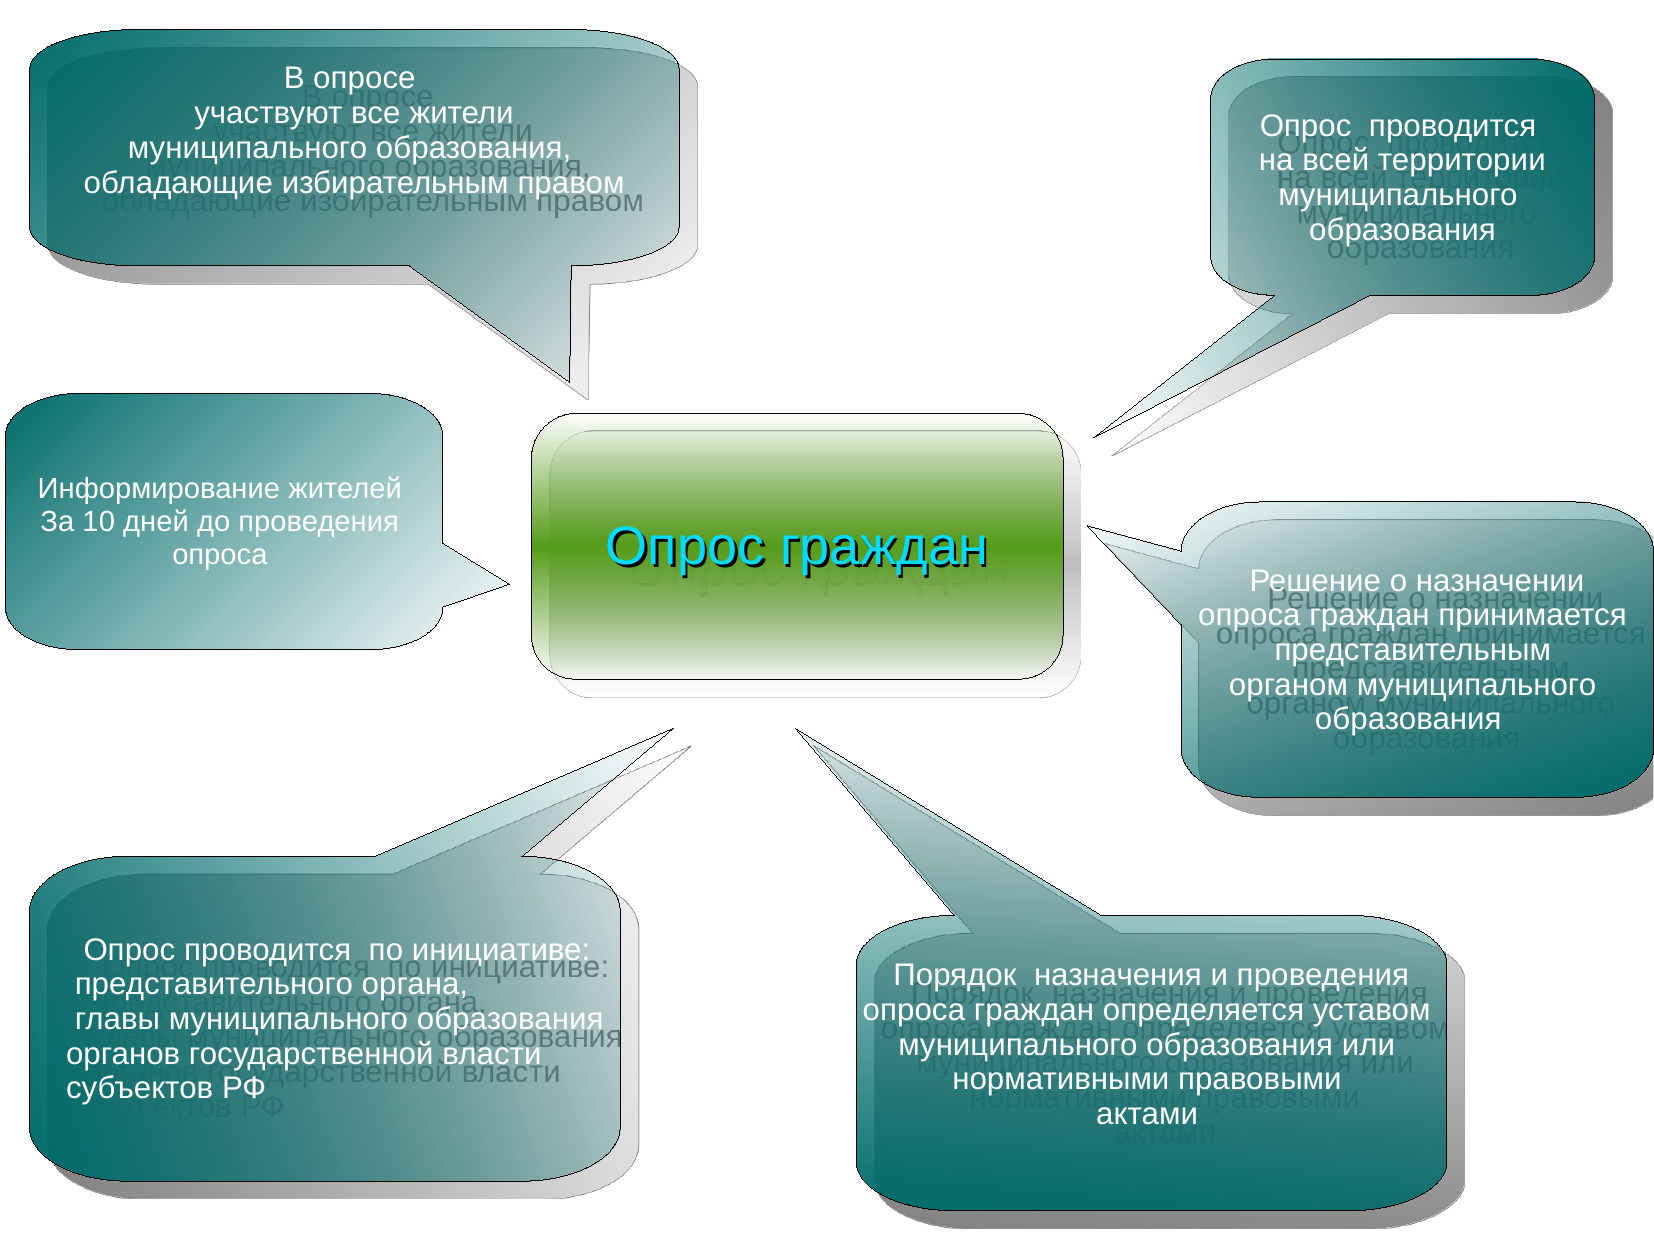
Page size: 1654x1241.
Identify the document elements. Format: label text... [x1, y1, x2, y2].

text_box Решение о назначении опроса граждан принимается представительным органом муниципального образования [1087, 501, 1654, 798]
text_box В опросе участвуют все жители муниципального образования, обладающие избирательным правом [29, 29, 680, 383]
text_box Порядок назначения и проведения опроса граждан определяется уставом муниципального образования или нормативными правовыми актами [795, 728, 1447, 1211]
text_box Опрос граждан [531, 413, 1064, 680]
text_box Информирование жителей За 10 дней до проведения опроса [5, 393, 510, 650]
text_box Опрос проводится на всей территории муниципального образования [1093, 59, 1595, 438]
text_box Опрос проводится по инициативе: представительного органа, главы муниципального образования органов государственной власти субъектов РФ [29, 728, 674, 1182]
